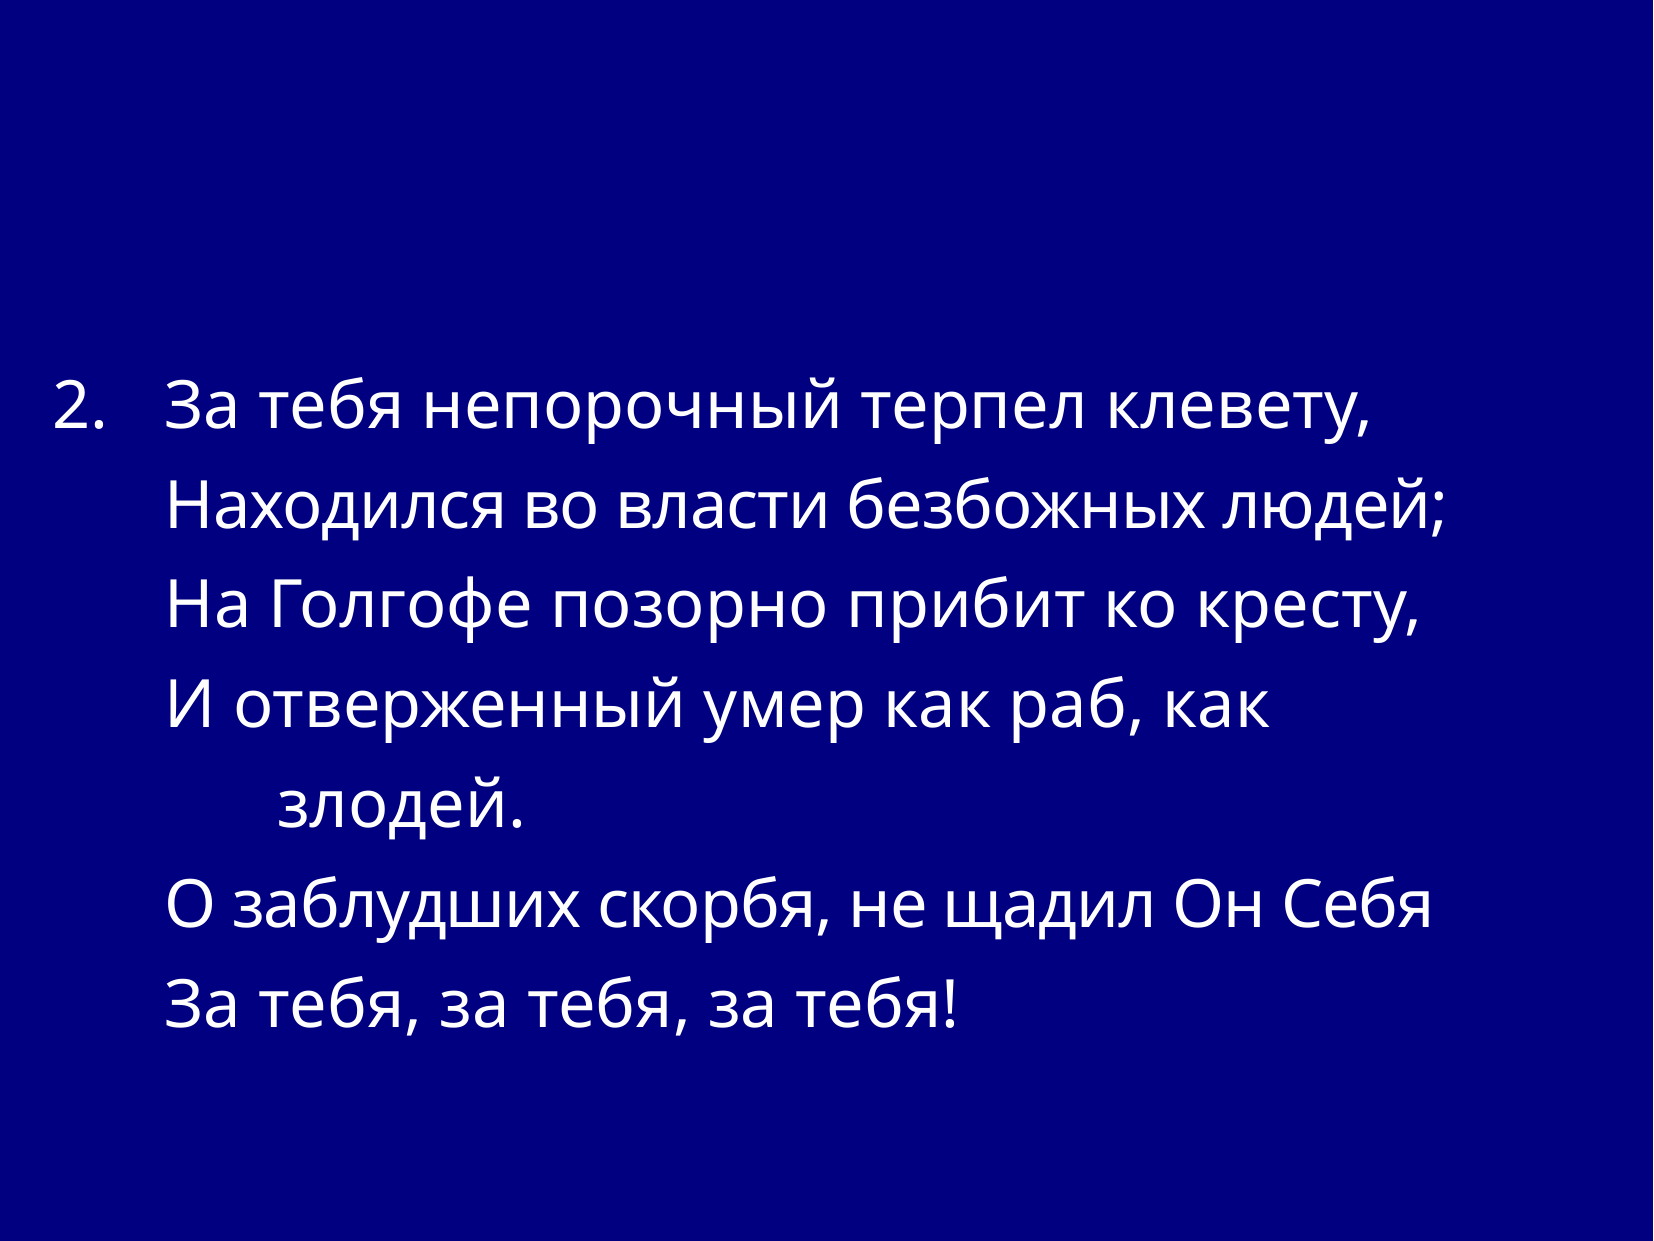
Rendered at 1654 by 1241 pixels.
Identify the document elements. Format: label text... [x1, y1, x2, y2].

text_box 2. За тебя непорочный терпел клевету, Находился во власти безбожных людей; На Голгофе позорно прибит ко кресту, И отверженный умер как раб, как злодей. О заблудших скорбя, не щадил Он Себя За тебя, за тебя, за тебя! [37, 150, 1653, 1163]
